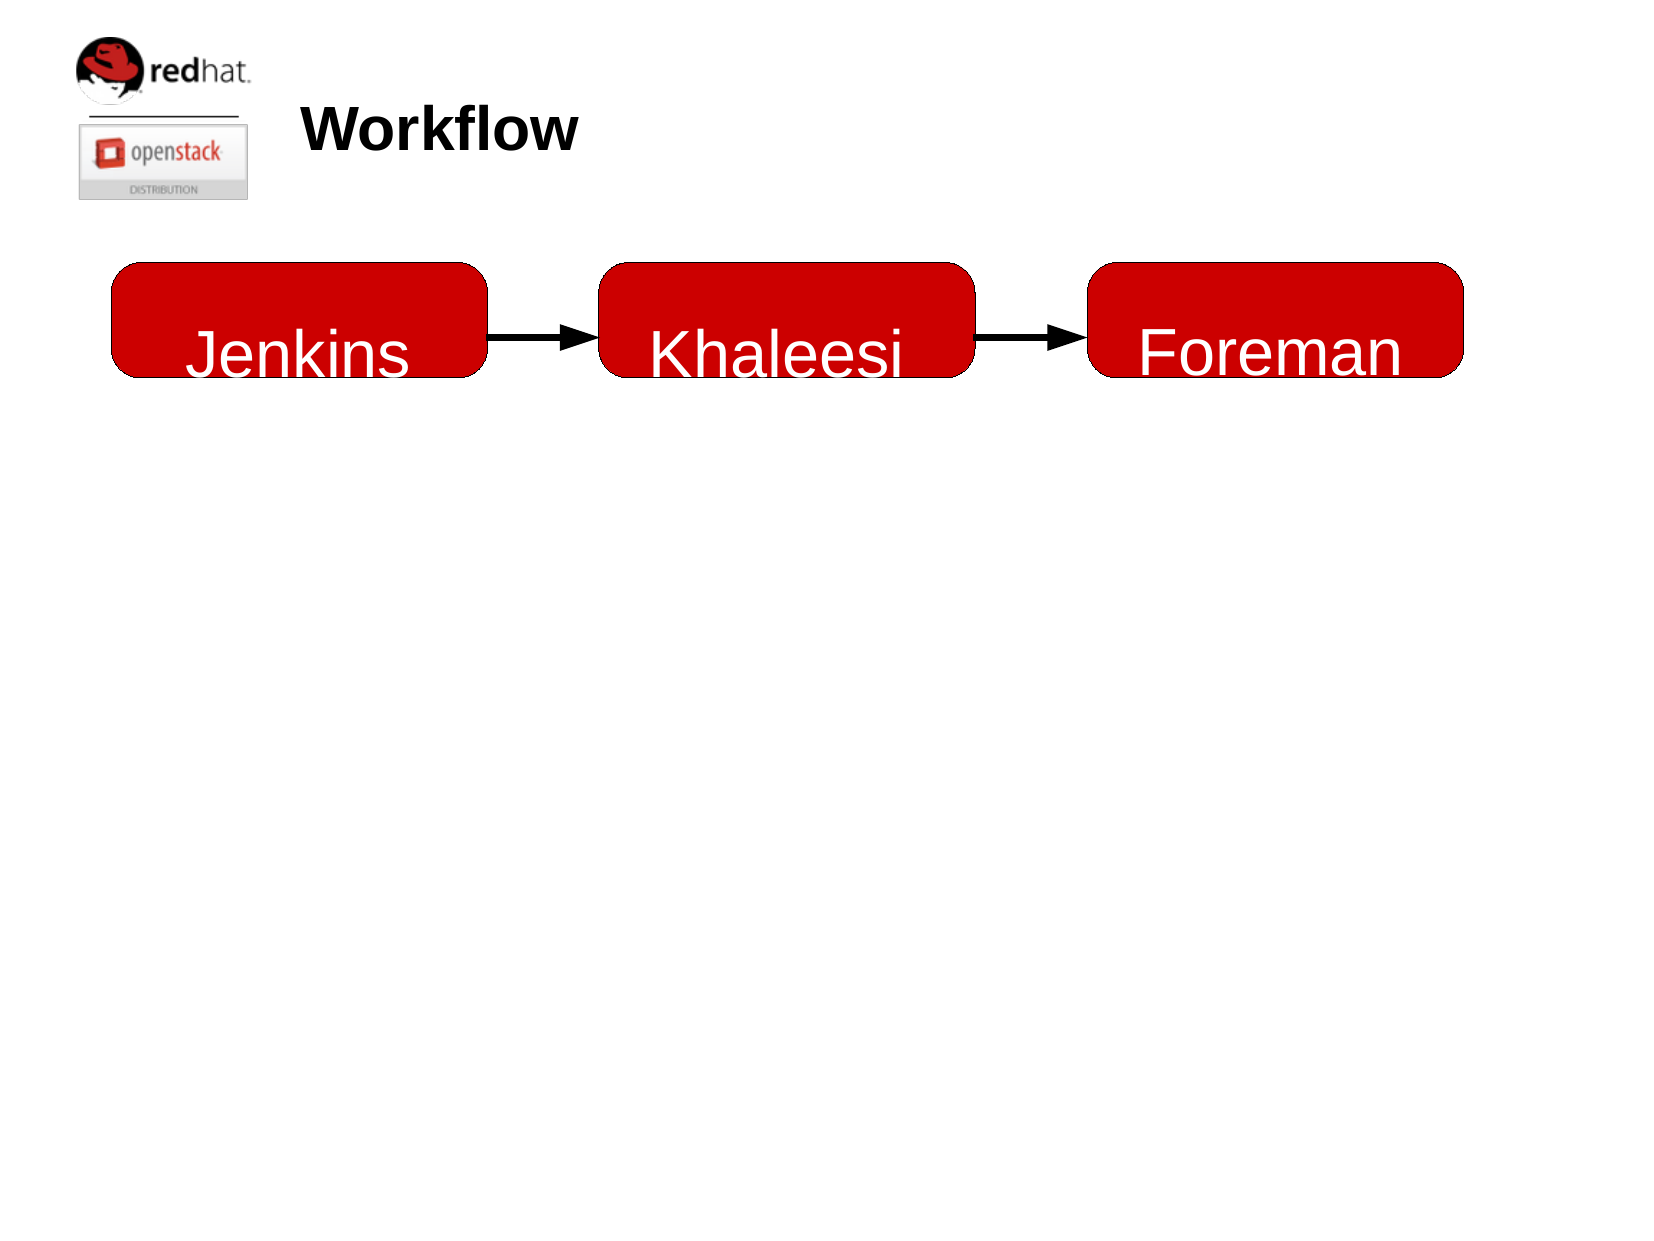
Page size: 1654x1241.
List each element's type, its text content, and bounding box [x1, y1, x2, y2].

text_box [202, 363, 235, 378]
text_box [111, 262, 480, 378]
text_box [828, 363, 881, 378]
text_box [745, 363, 799, 378]
text_box [227, 363, 402, 378]
text_box [598, 262, 976, 378]
text_box Jenkins [170, 272, 486, 363]
text_box [1087, 262, 1464, 378]
title Workflow [300, 35, 1571, 223]
text_box Khaleesi [634, 272, 950, 363]
text_box Foreman [1122, 269, 1439, 360]
text_box [739, 363, 756, 373]
picture [75, 37, 252, 204]
text_box [397, 363, 484, 378]
text_box [791, 363, 836, 378]
